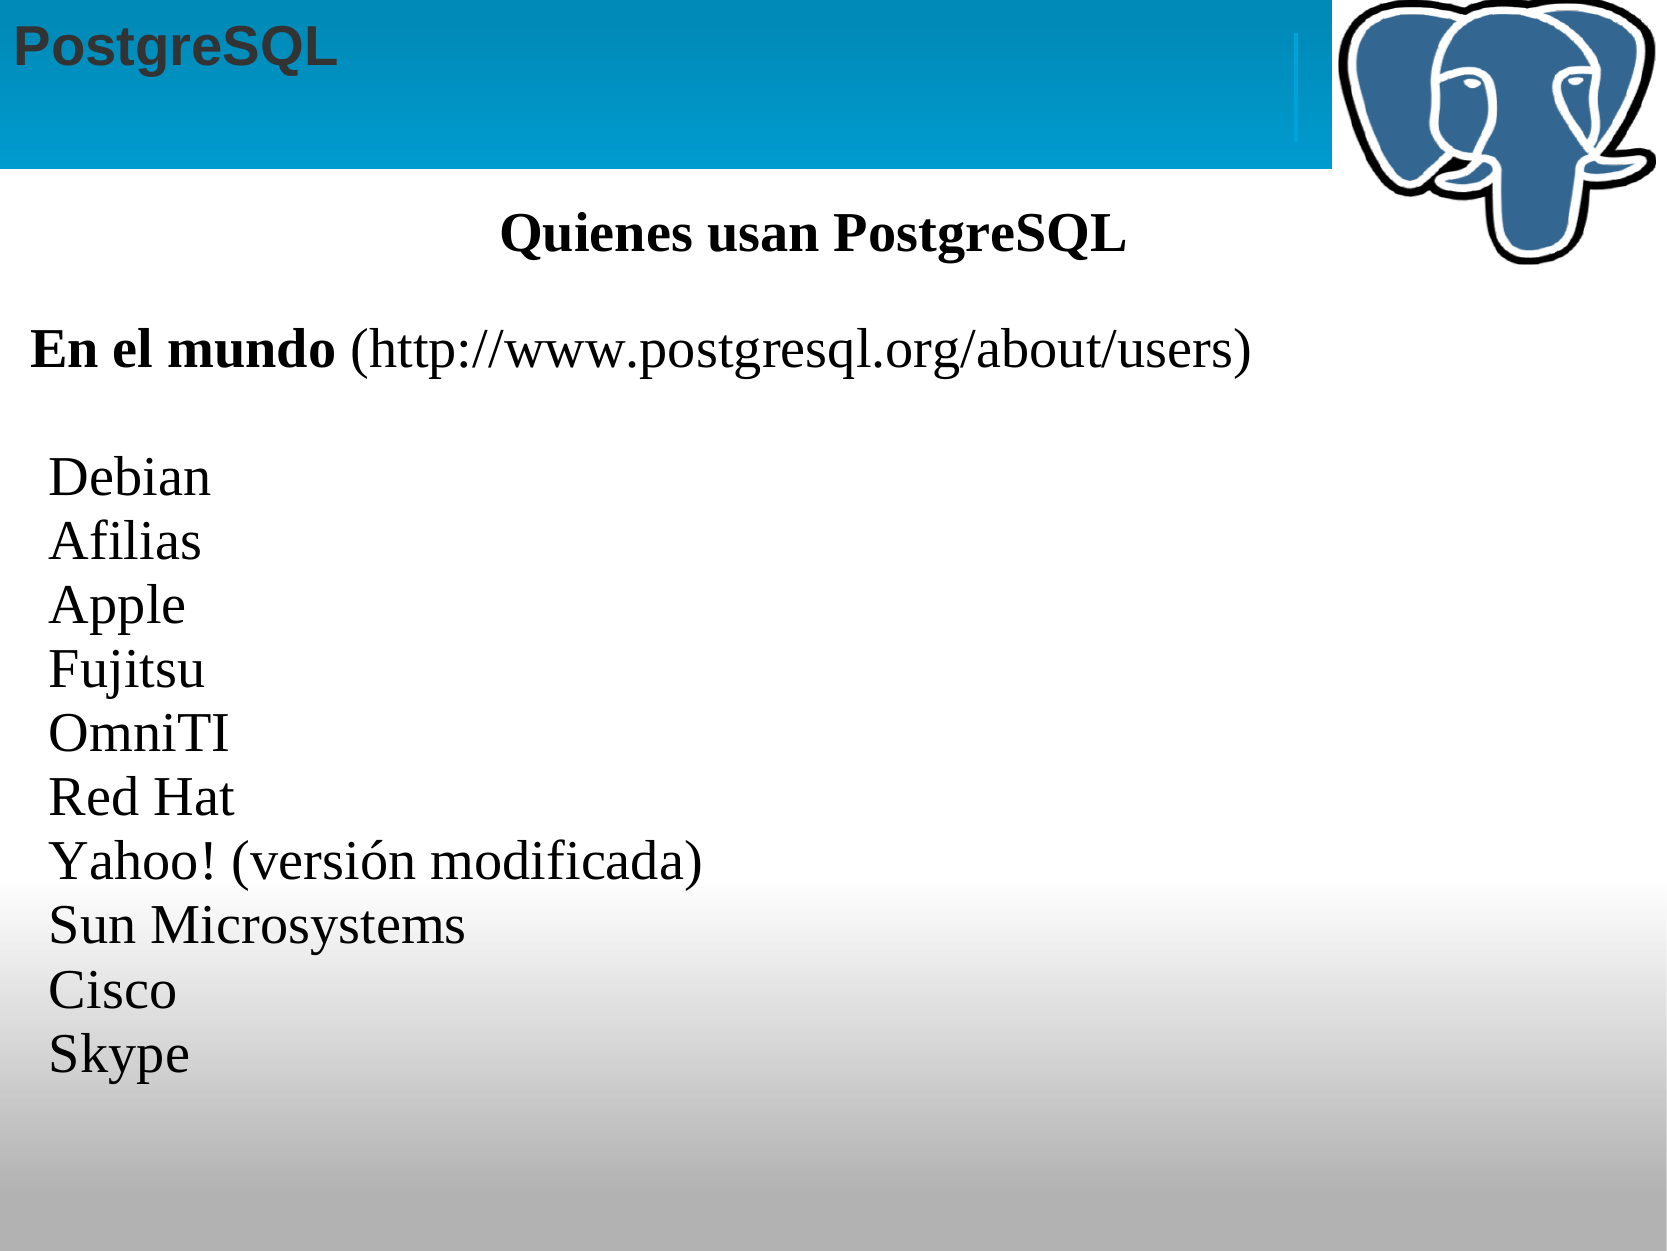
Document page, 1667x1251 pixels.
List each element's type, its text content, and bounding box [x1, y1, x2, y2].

text_box En el mundo (http://www.postgresql.org/about/users) Debian Afilias Apple Fujitsu OmniTI Red Hat Yahoo! (versión modificada) Sun Microsystems Cisco Skype [30, 316, 1613, 1214]
text_box Quienes usan PostgreSQL [13, 200, 1337, 265]
picture [0, 0, 1667, 1251]
text_box PostgreSQL [13, 14, 1265, 79]
